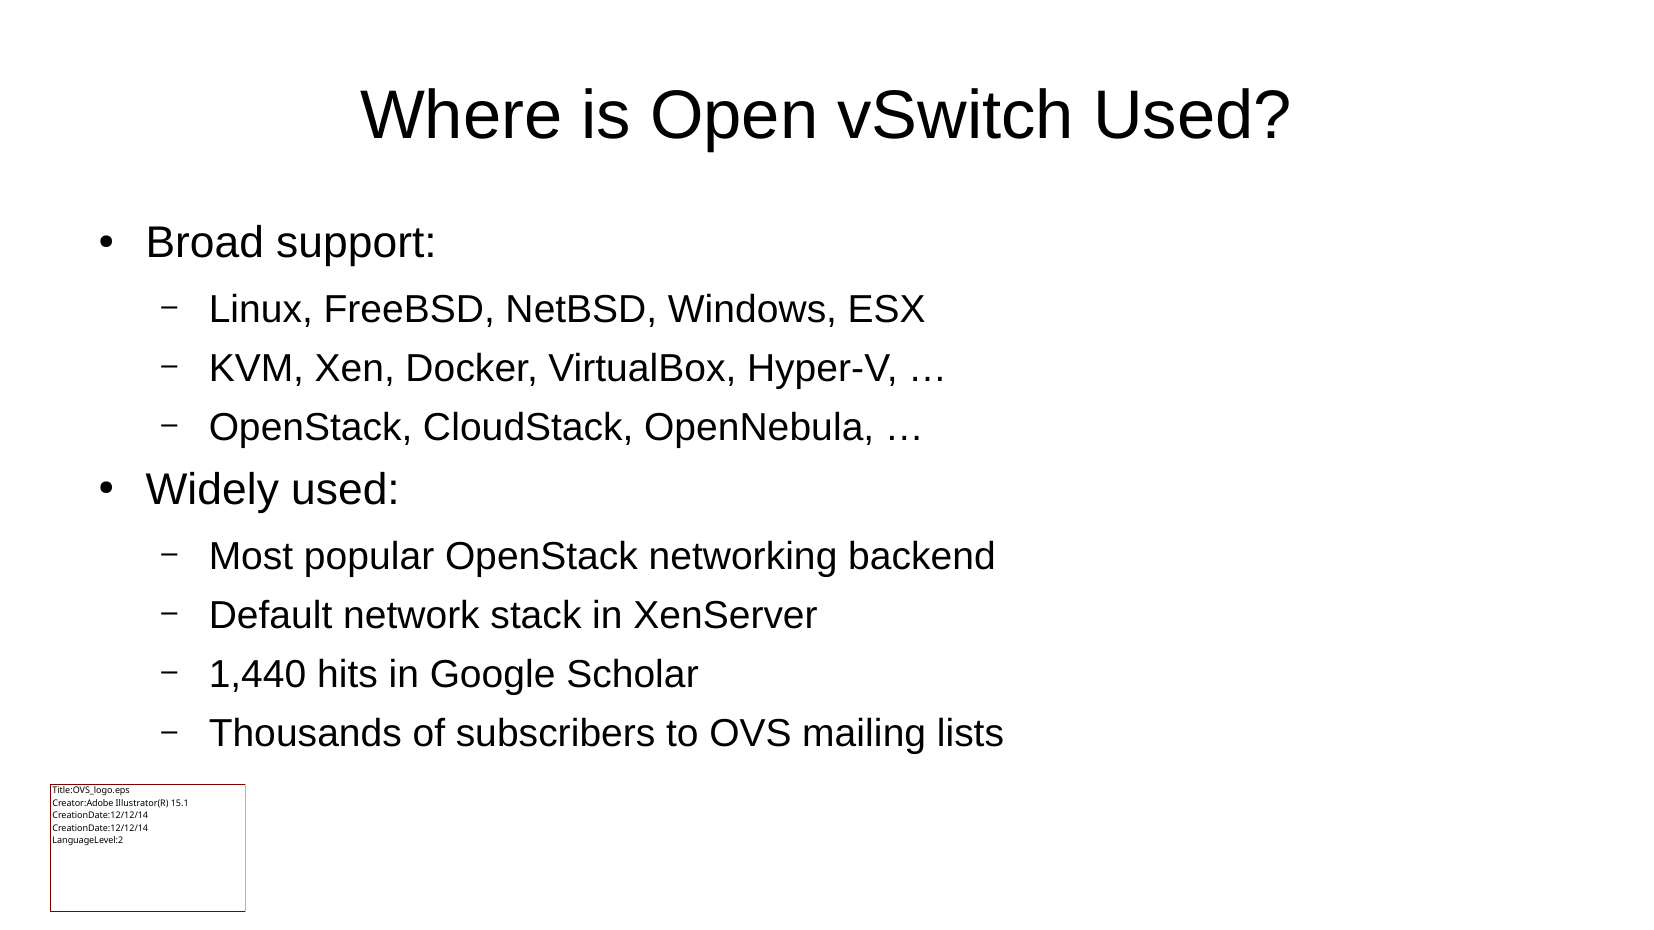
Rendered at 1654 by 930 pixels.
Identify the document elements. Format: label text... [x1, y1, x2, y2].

list Broad support: Linux, FreeBSD, NetBSD, Windows, ESX KVM, Xen, Docker, VirtualBox, Hyper-V, … OpenStack, CloudStack, OpenNebula, … Widely used: Most popular OpenStack networking backend Default network stack in XenServer 1,440 hits in Google Scholar Thousands of subscribers to OVS mailing lists [82, 217, 1571, 757]
title Where is Open vSwitch Used? [82, 36, 1571, 193]
